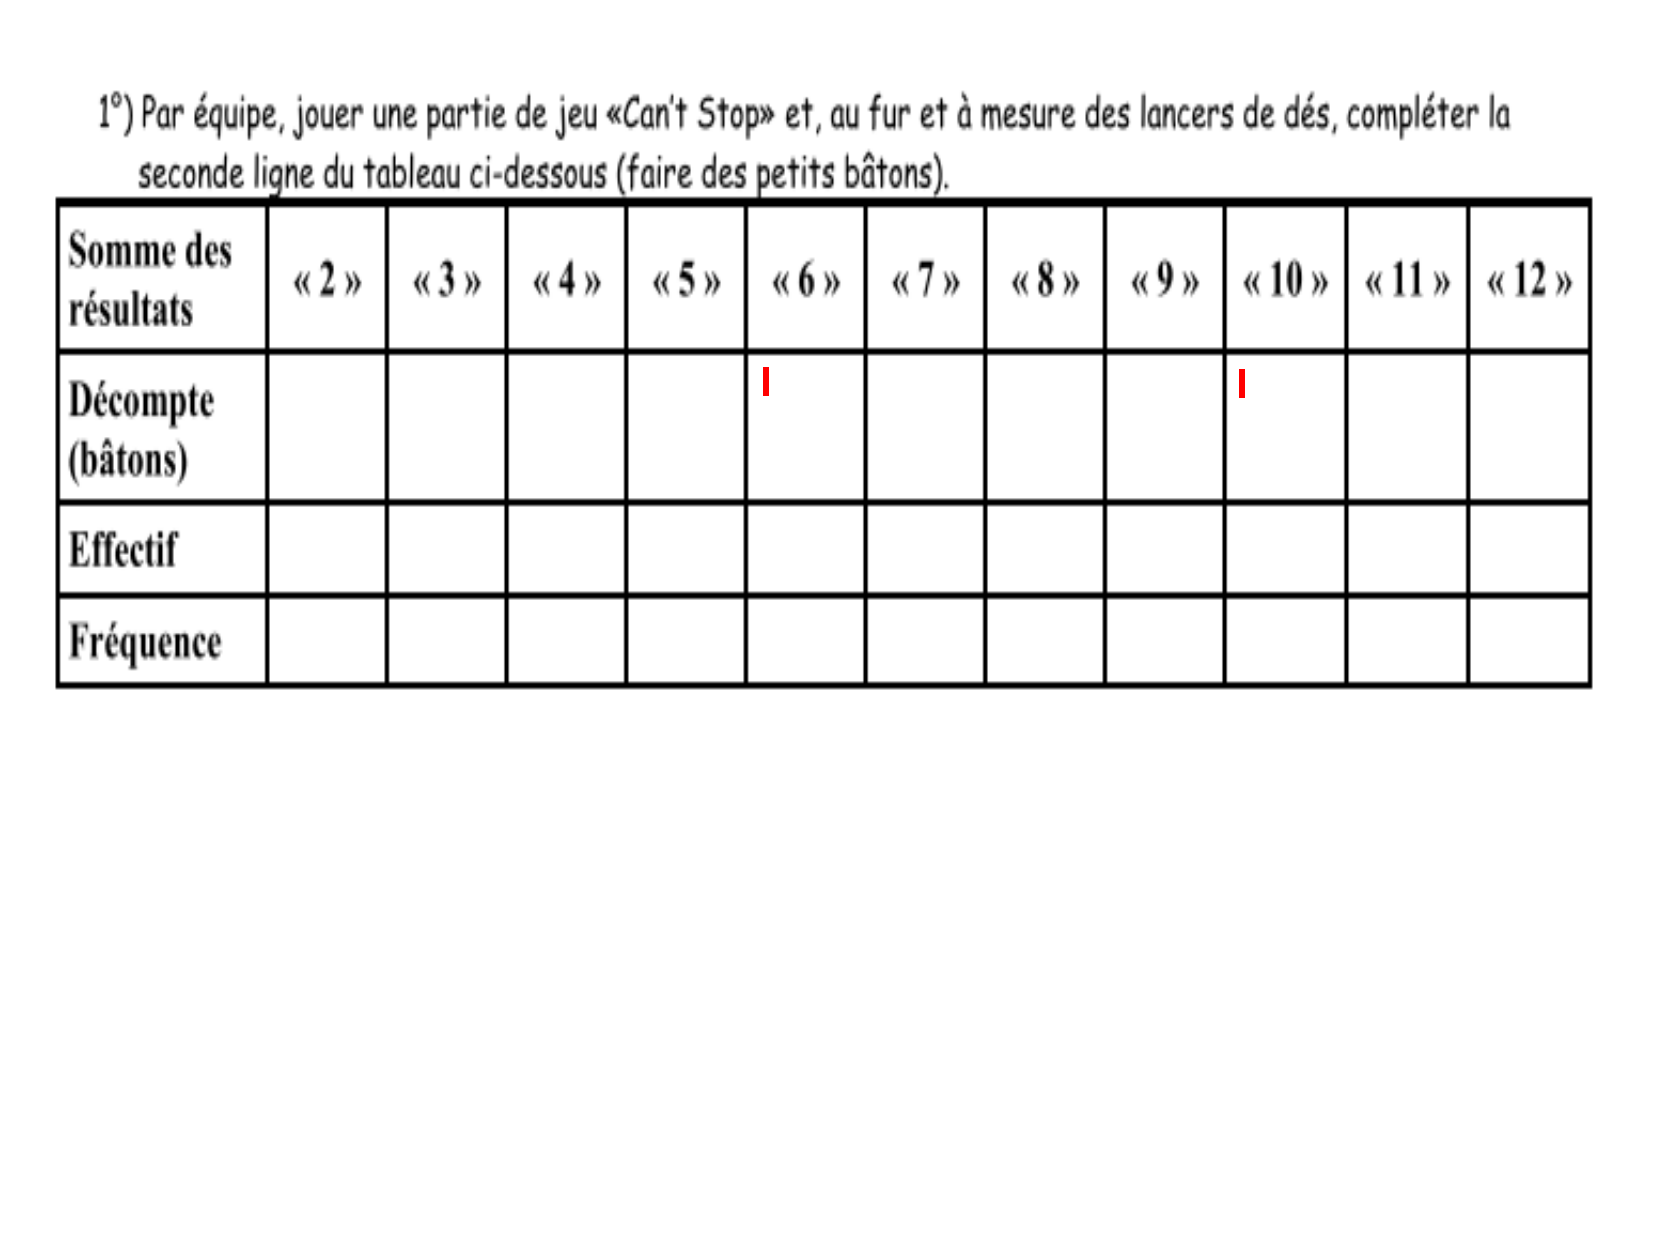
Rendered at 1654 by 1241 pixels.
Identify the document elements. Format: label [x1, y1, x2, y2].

picture [37, 83, 1612, 709]
